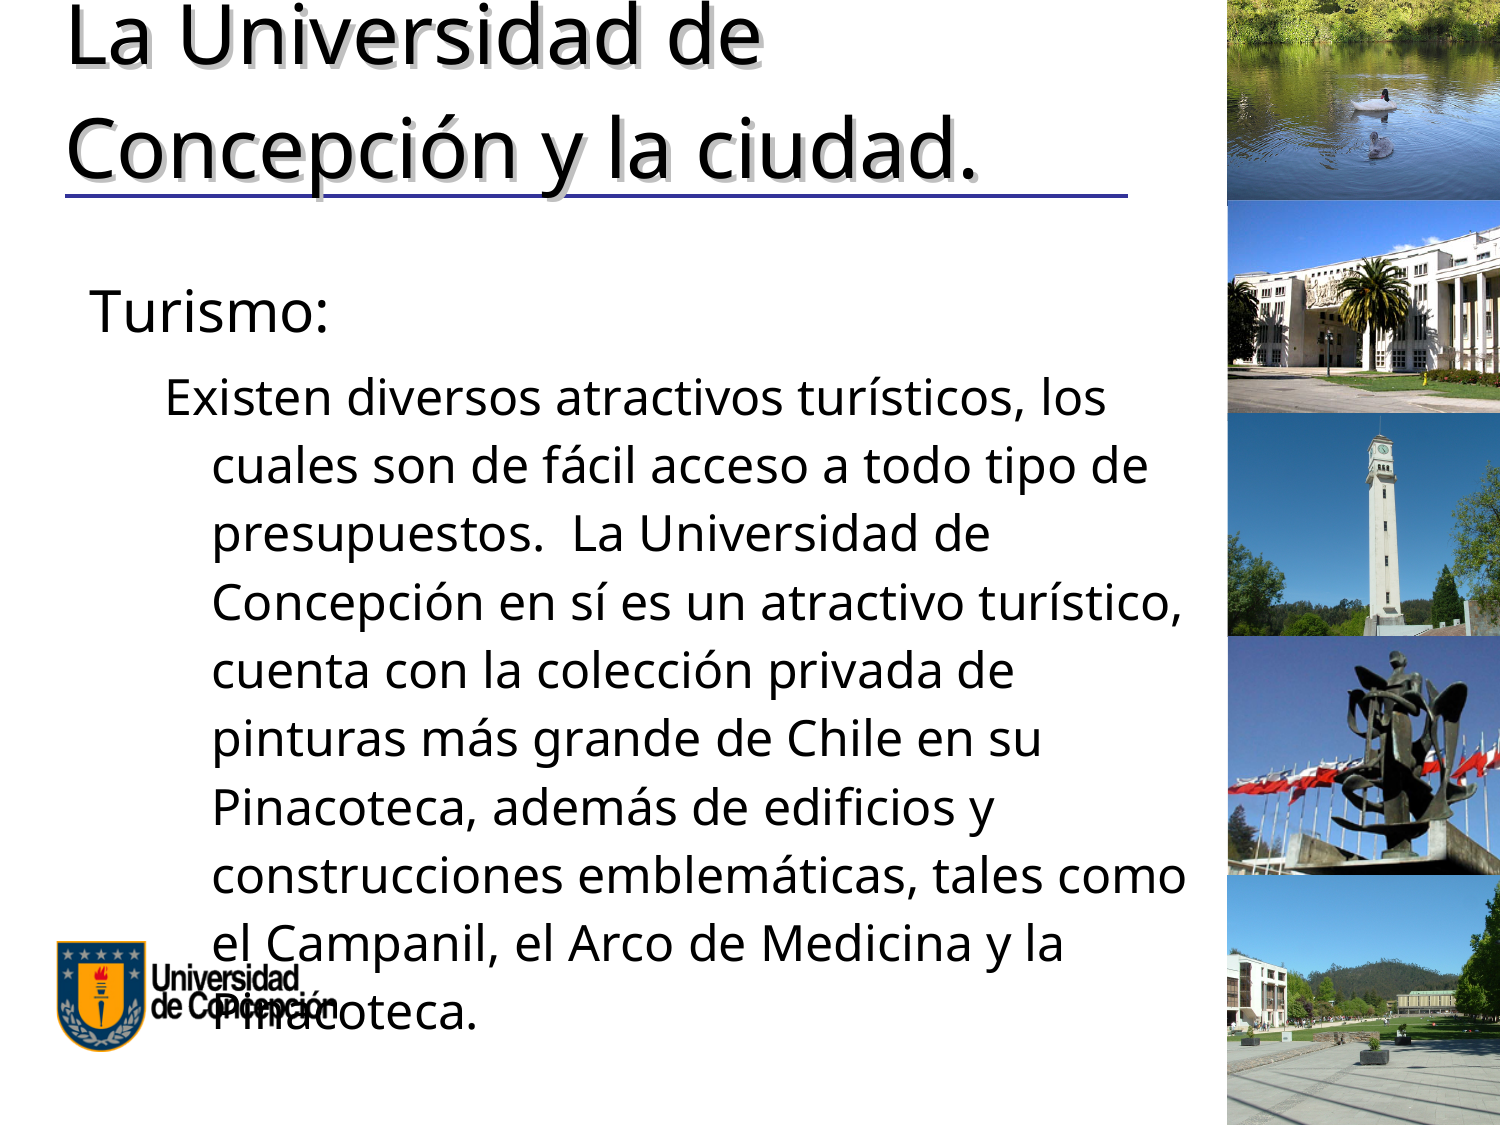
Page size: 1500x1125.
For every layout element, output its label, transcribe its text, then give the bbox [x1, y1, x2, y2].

picture [1227, 0, 1500, 1125]
picture [220, 1006, 234, 1011]
list Turismo: Existen diversos atractivos turísticos, los cuales son de fácil acceso a todo tipo de presupuestos. La Universidad de Concepción en sí es un atractivo turístico, cuenta con la colección privada de pinturas más grande de Chile en su Pinacoteca, además de edificios y construcciones emblemáticas, tales como el Campanil, el Arco de Medicina y la Pinacoteca. [74, 262, 1223, 1006]
title La Universidad de Concepción y la ciudad. [49, 0, 1223, 198]
picture [56, 941, 337, 1052]
picture [292, 1016, 305, 1026]
